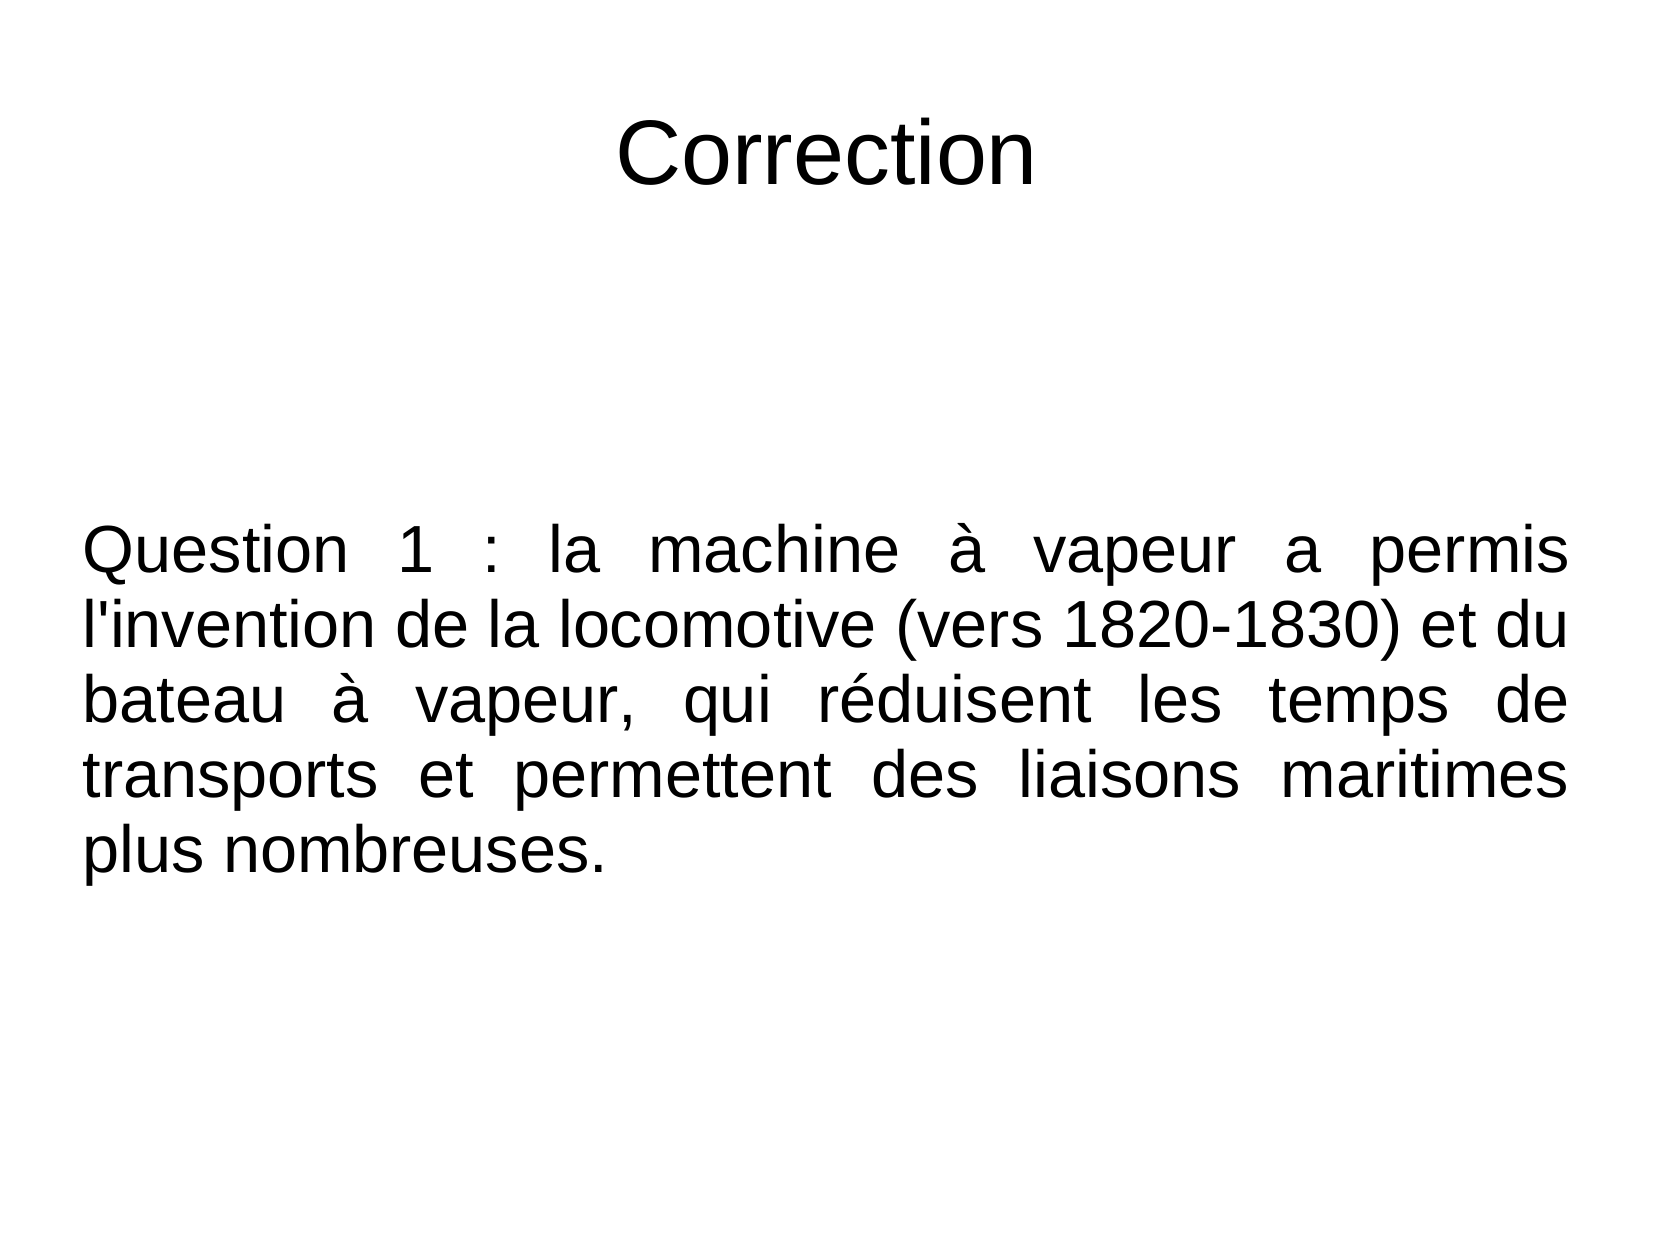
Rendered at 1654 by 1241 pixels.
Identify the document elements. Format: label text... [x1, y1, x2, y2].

subtitle Question 1 : la machine à vapeur a permis l'invention de la locomotive (vers 1820-1830) et du bateau à vapeur, qui réduisent les temps de transports et permettent des liaisons maritimes plus nombreuses. [82, 290, 1571, 1109]
title Correction [82, 49, 1571, 257]
